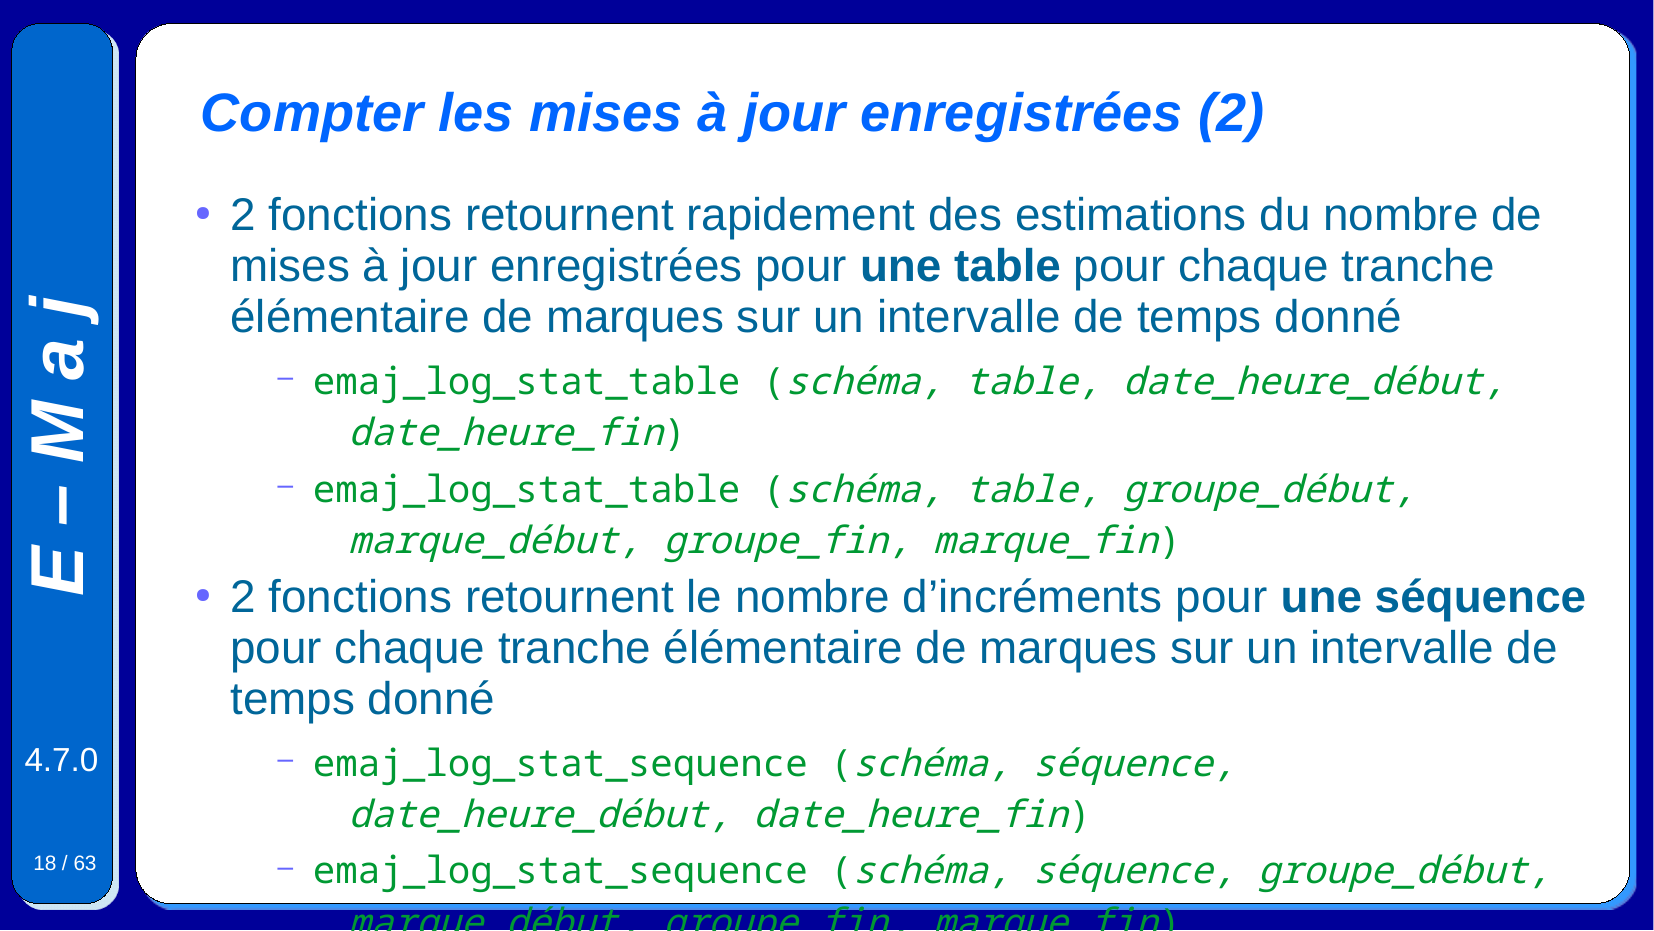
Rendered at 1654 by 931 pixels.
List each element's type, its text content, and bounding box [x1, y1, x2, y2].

list 2 fonctions retournent rapidement des estimations du nombre de mises à jour enregistrées pour une table pour chaque tranche élémentaire de marques sur un intervalle de temps donné emaj_log_stat_table (schéma, table, date_heure_début, date_heure_fin) emaj_log_stat_table (schéma, table, groupe_début, marque_début, groupe_fin, marque_fin) 2 fonctions retournent le nombre d’incréments pour une séquence pour chaque tranche élémentaire de marques sur un intervalle de temps donné emaj_log_stat_sequence (schéma, séquence, date_heure_début, date_heure_fin) emaj_log_stat_sequence (schéma, séquence, groupe_début, marque_début, groupe_fin, marque_fin) [177, 188, 1587, 887]
title Compter les mises à jour enregistrées (2) [200, 34, 1575, 188]
